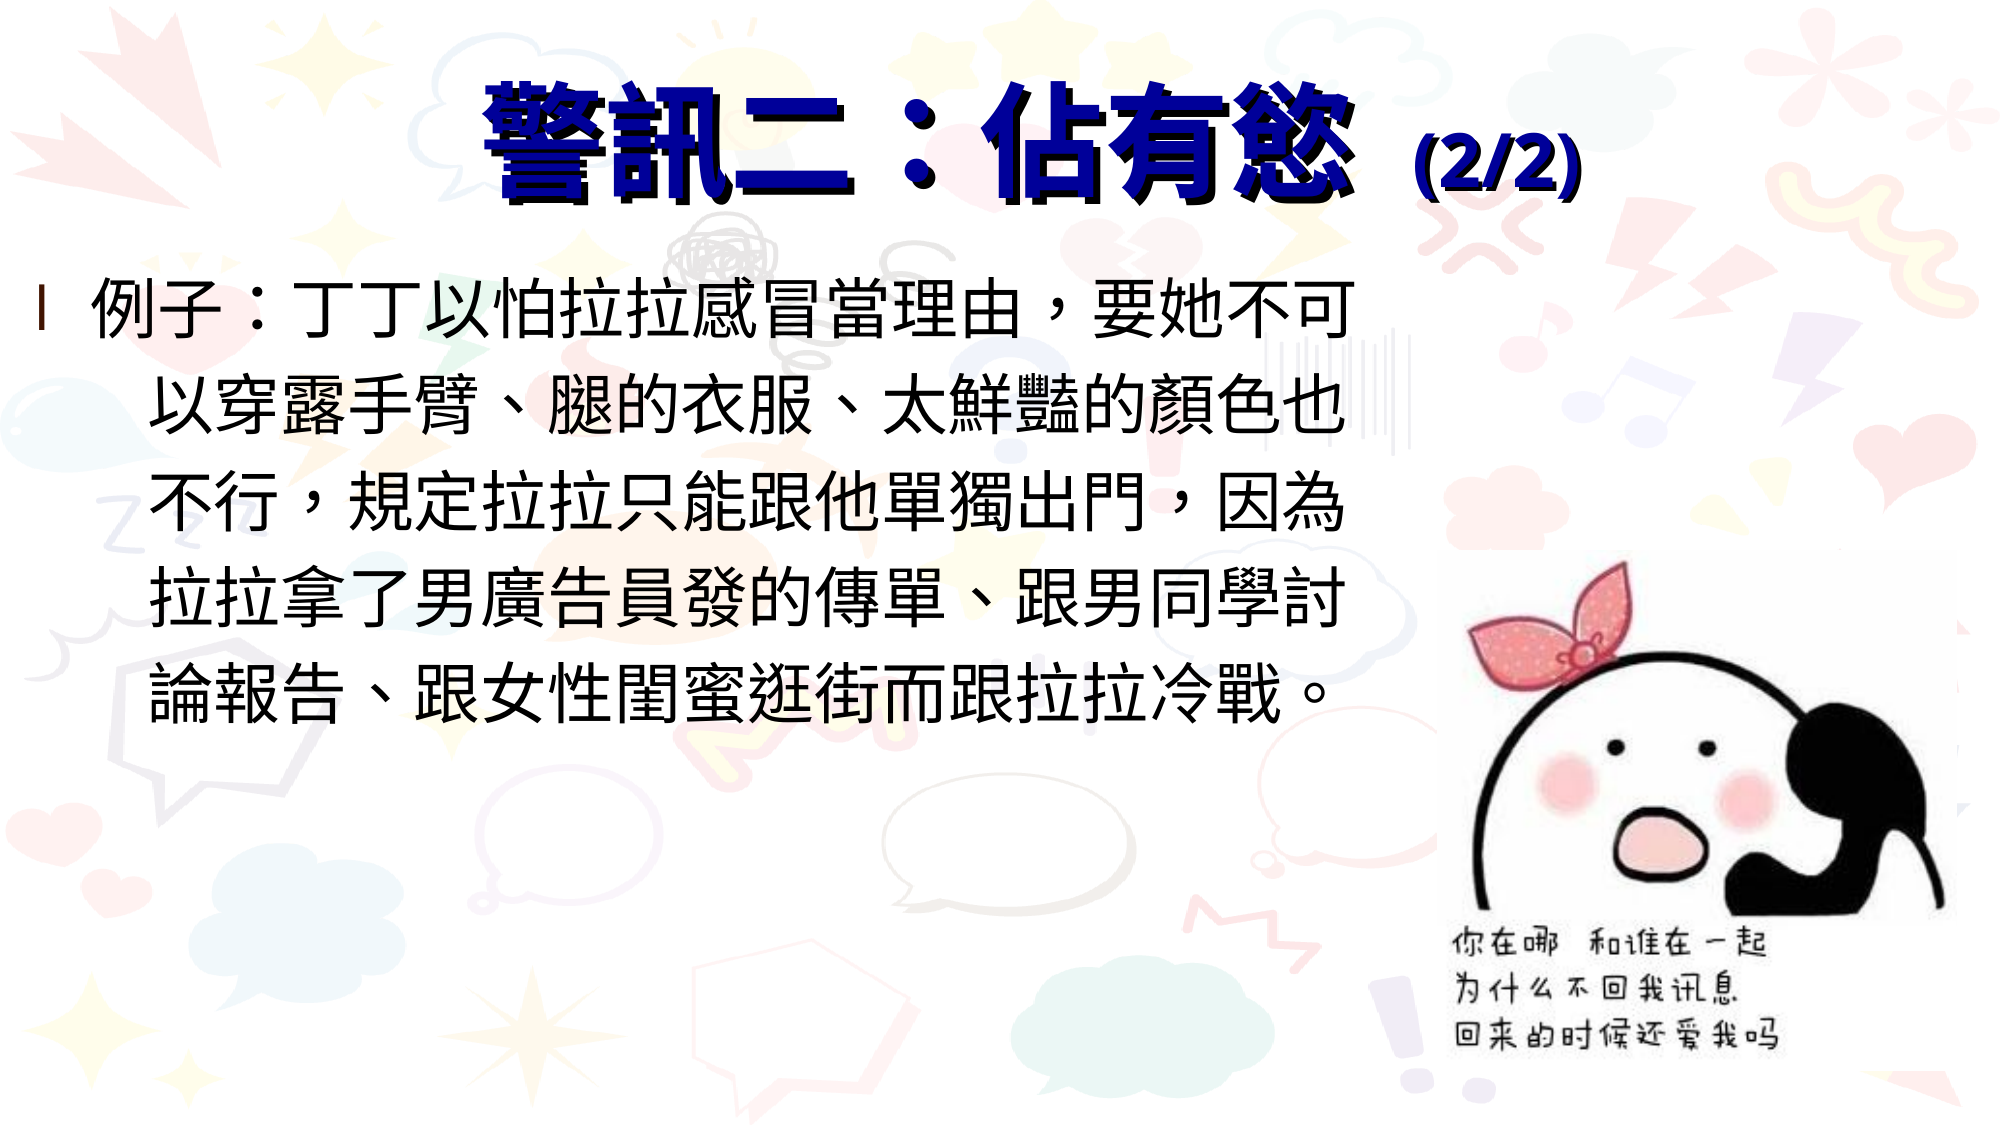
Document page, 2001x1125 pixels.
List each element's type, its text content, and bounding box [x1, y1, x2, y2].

picture [1437, 550, 1957, 1071]
text_box 警訊二：佔有慾 (2/2) [464, 55, 1596, 220]
list 例子：丁丁以怕拉拉感冒當理由，要她不可以穿露手臂、腿的衣服、太鮮豔的顏色也不行，規定拉拉只能跟他單獨出門，因為拉拉拿了男廣告員發的傳單、跟男同學討論報告、跟女性閨蜜逛街而跟拉拉冷戰。 [19, 243, 1402, 1125]
